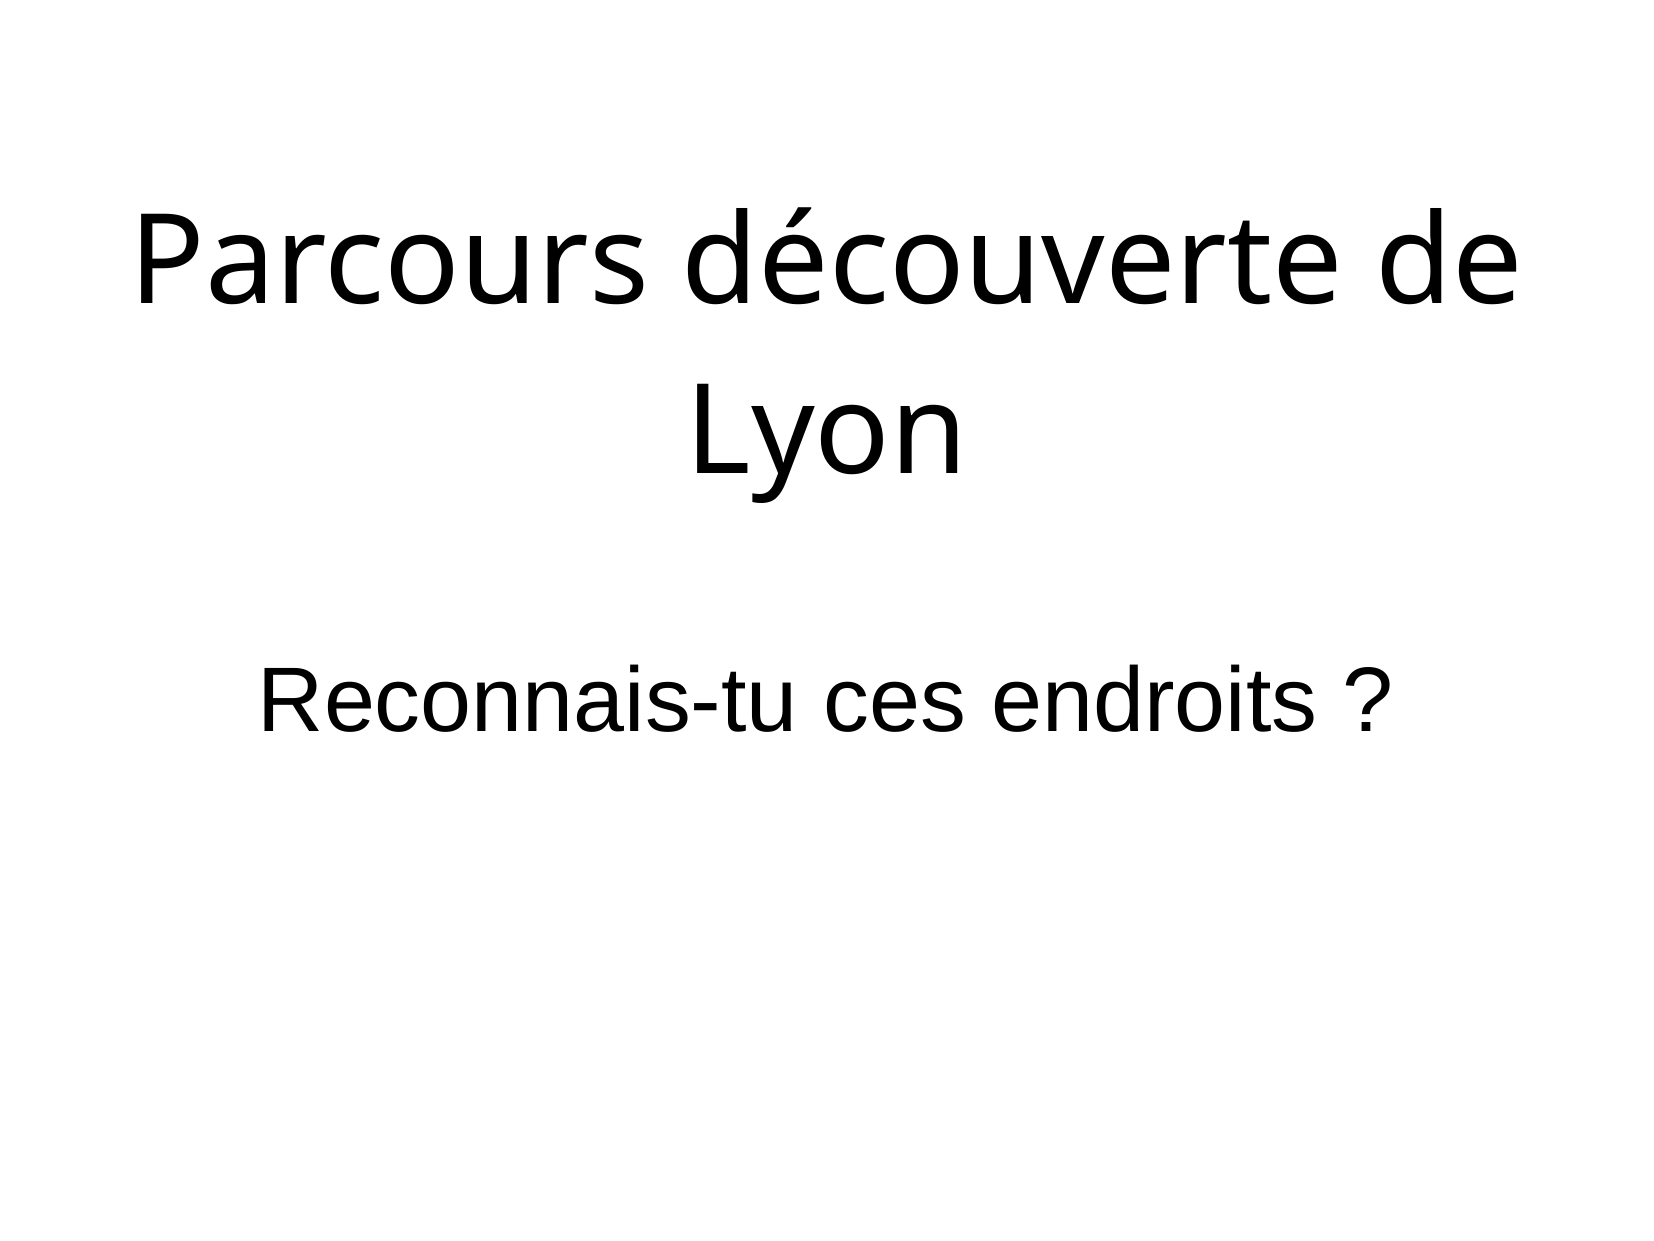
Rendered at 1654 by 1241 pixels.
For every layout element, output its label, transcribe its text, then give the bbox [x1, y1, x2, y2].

title Parcours découverte de Lyon [82, 236, 1571, 290]
subtitle Reconnais-tu ces endroits ? [82, 290, 1571, 1109]
